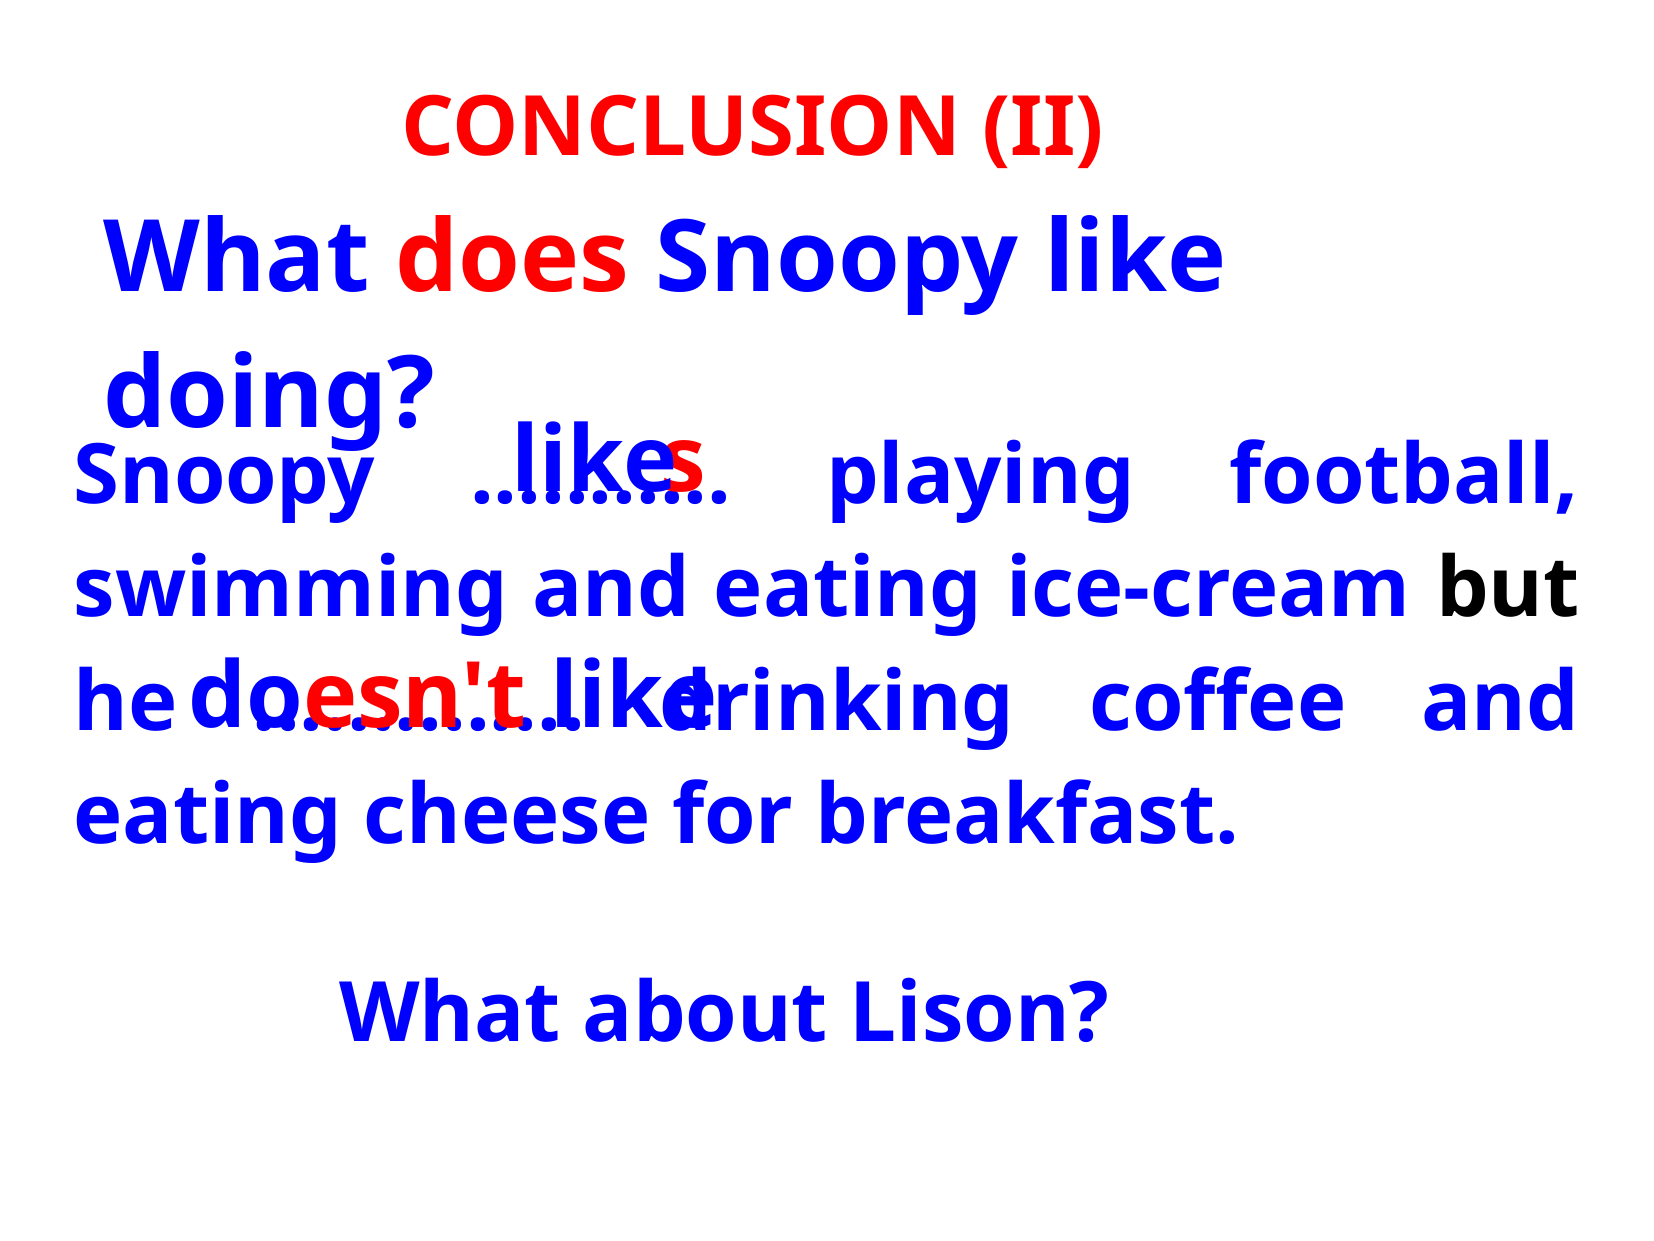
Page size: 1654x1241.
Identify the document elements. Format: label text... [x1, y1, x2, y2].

text_box like [472, 377, 768, 532]
text_box doesn't like [147, 613, 827, 768]
text_box What about Lison? [324, 944, 1447, 1076]
text_box Snoopy ........... playing football, swimming and eating ice-cream but he .............. drinking coffee and eating cheese for breakfast. [59, 406, 1595, 886]
text_box What does Snoopy like doing? [88, 177, 1595, 332]
text_box CONCLUSION (II) [236, 59, 1270, 190]
